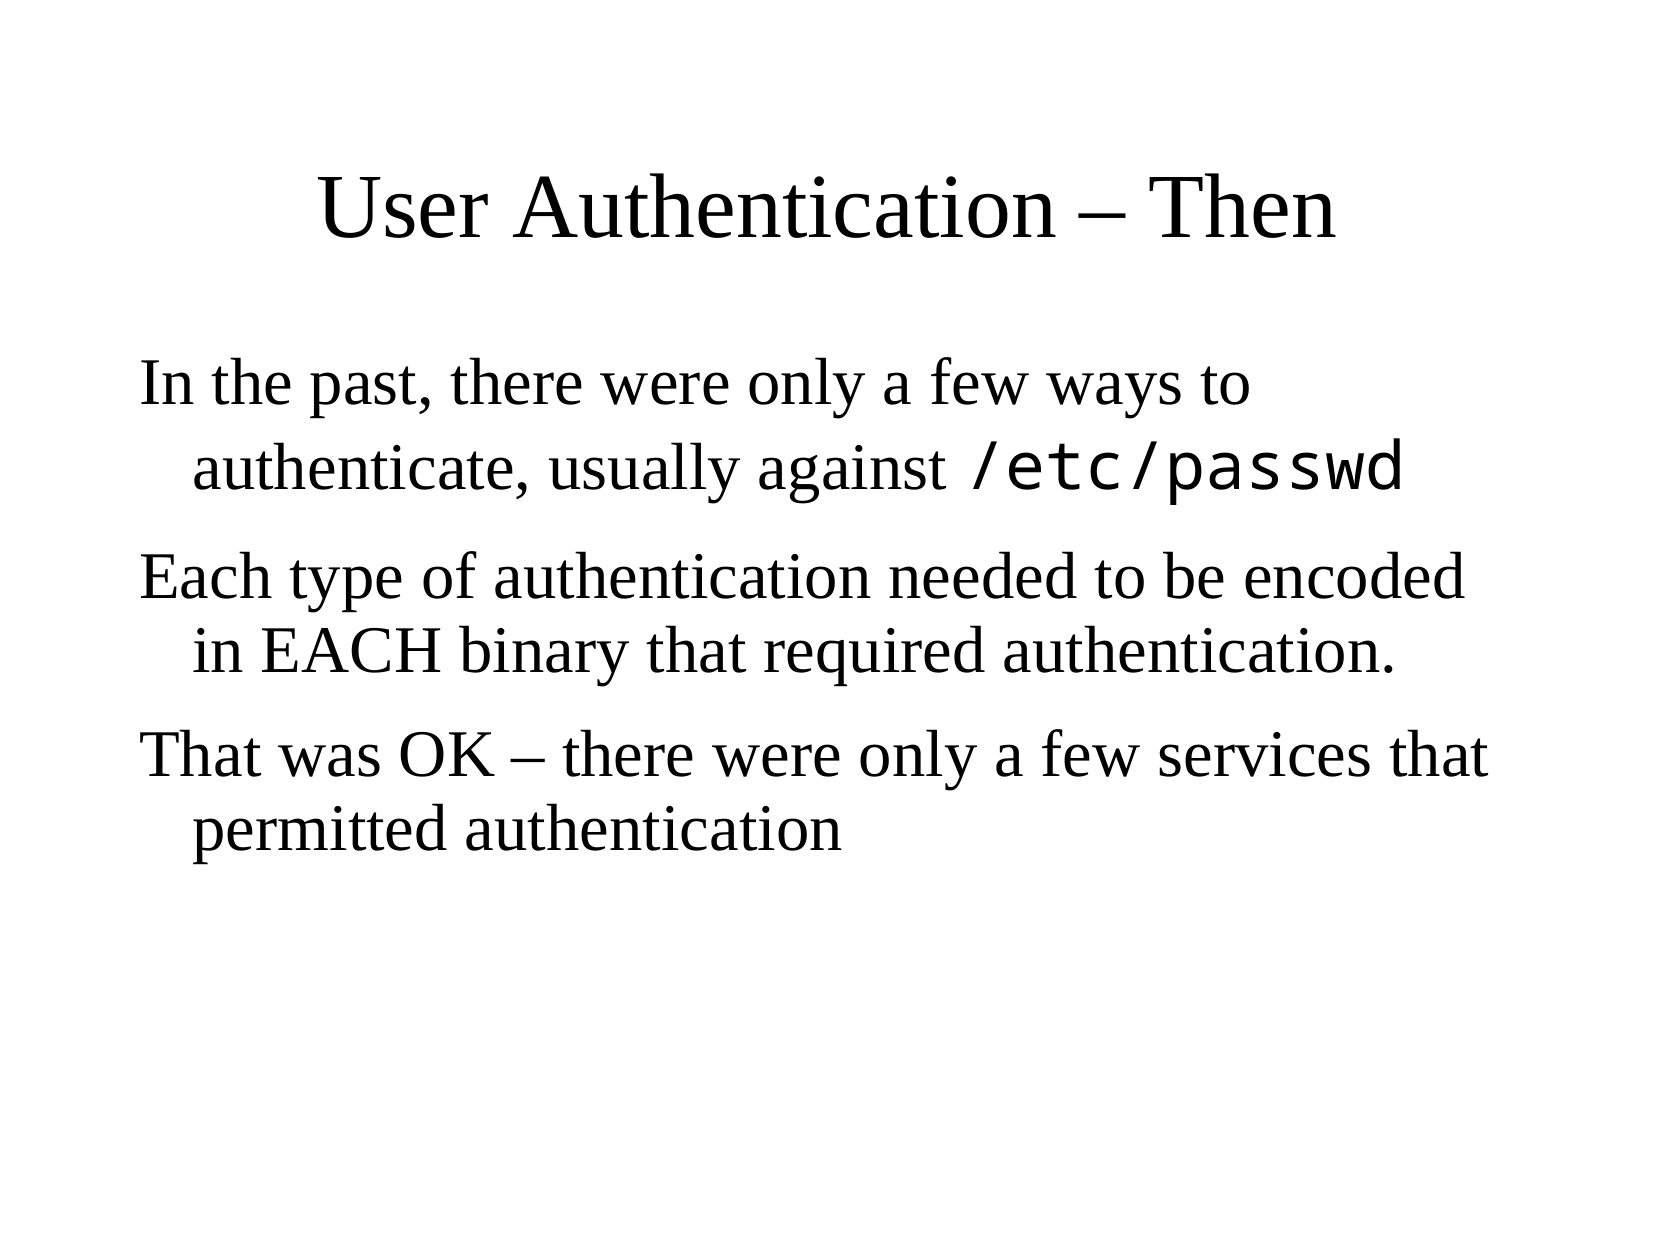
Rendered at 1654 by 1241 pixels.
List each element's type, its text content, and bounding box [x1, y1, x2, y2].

list In the past, there were only a few ways to authenticate, usually against /etc/passwd Each type of authentication needed to be encoded in EACH binary that required authentication. That was OK – there were only a few services that permitted authentication [121, 344, 1534, 1127]
title User Authentication – Then [121, 102, 1534, 311]
